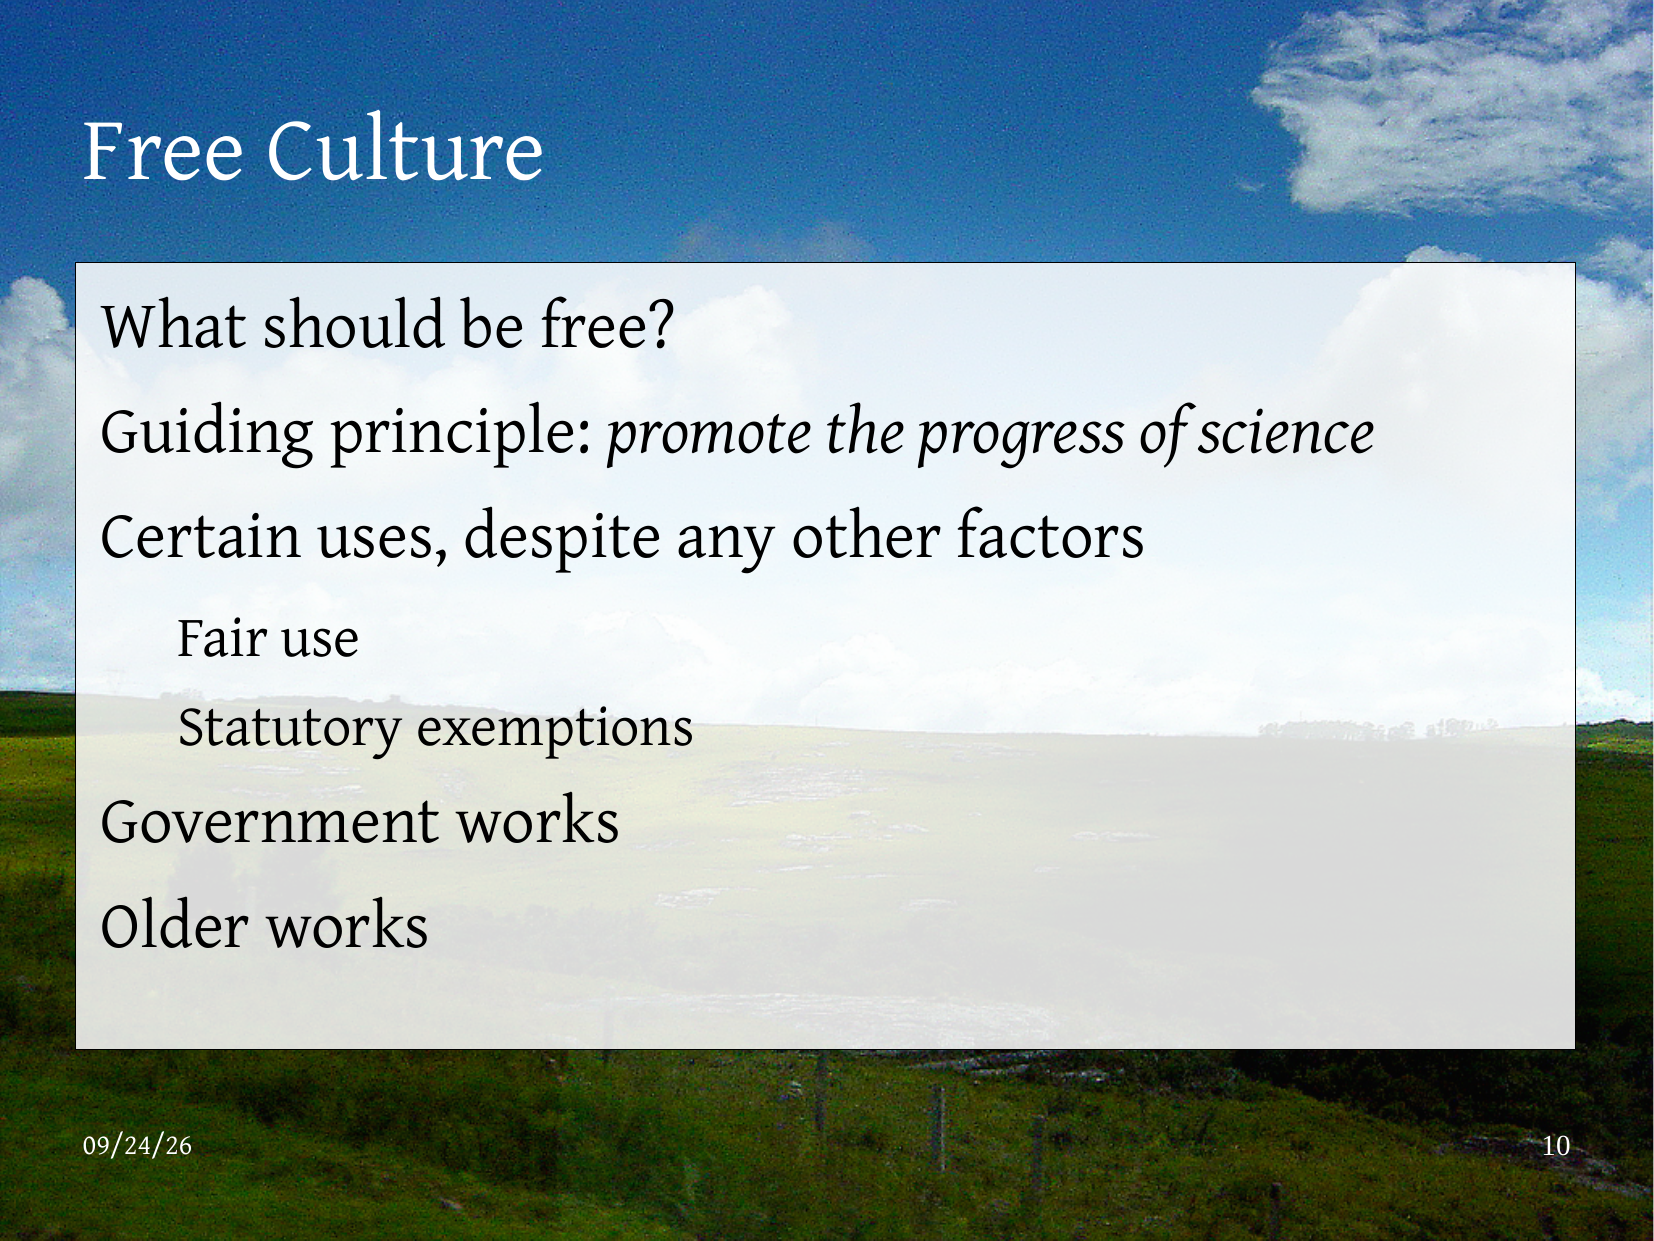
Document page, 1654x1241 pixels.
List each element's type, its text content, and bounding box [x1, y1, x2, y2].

list What should be free? Guiding principle: promote the progress of science Certain uses, despite any other factors Fair use Statutory exemptions Government works Older works [82, 290, 1571, 1094]
title Free Culture [82, 56, 1571, 250]
picture [0, 0, 1654, 1241]
